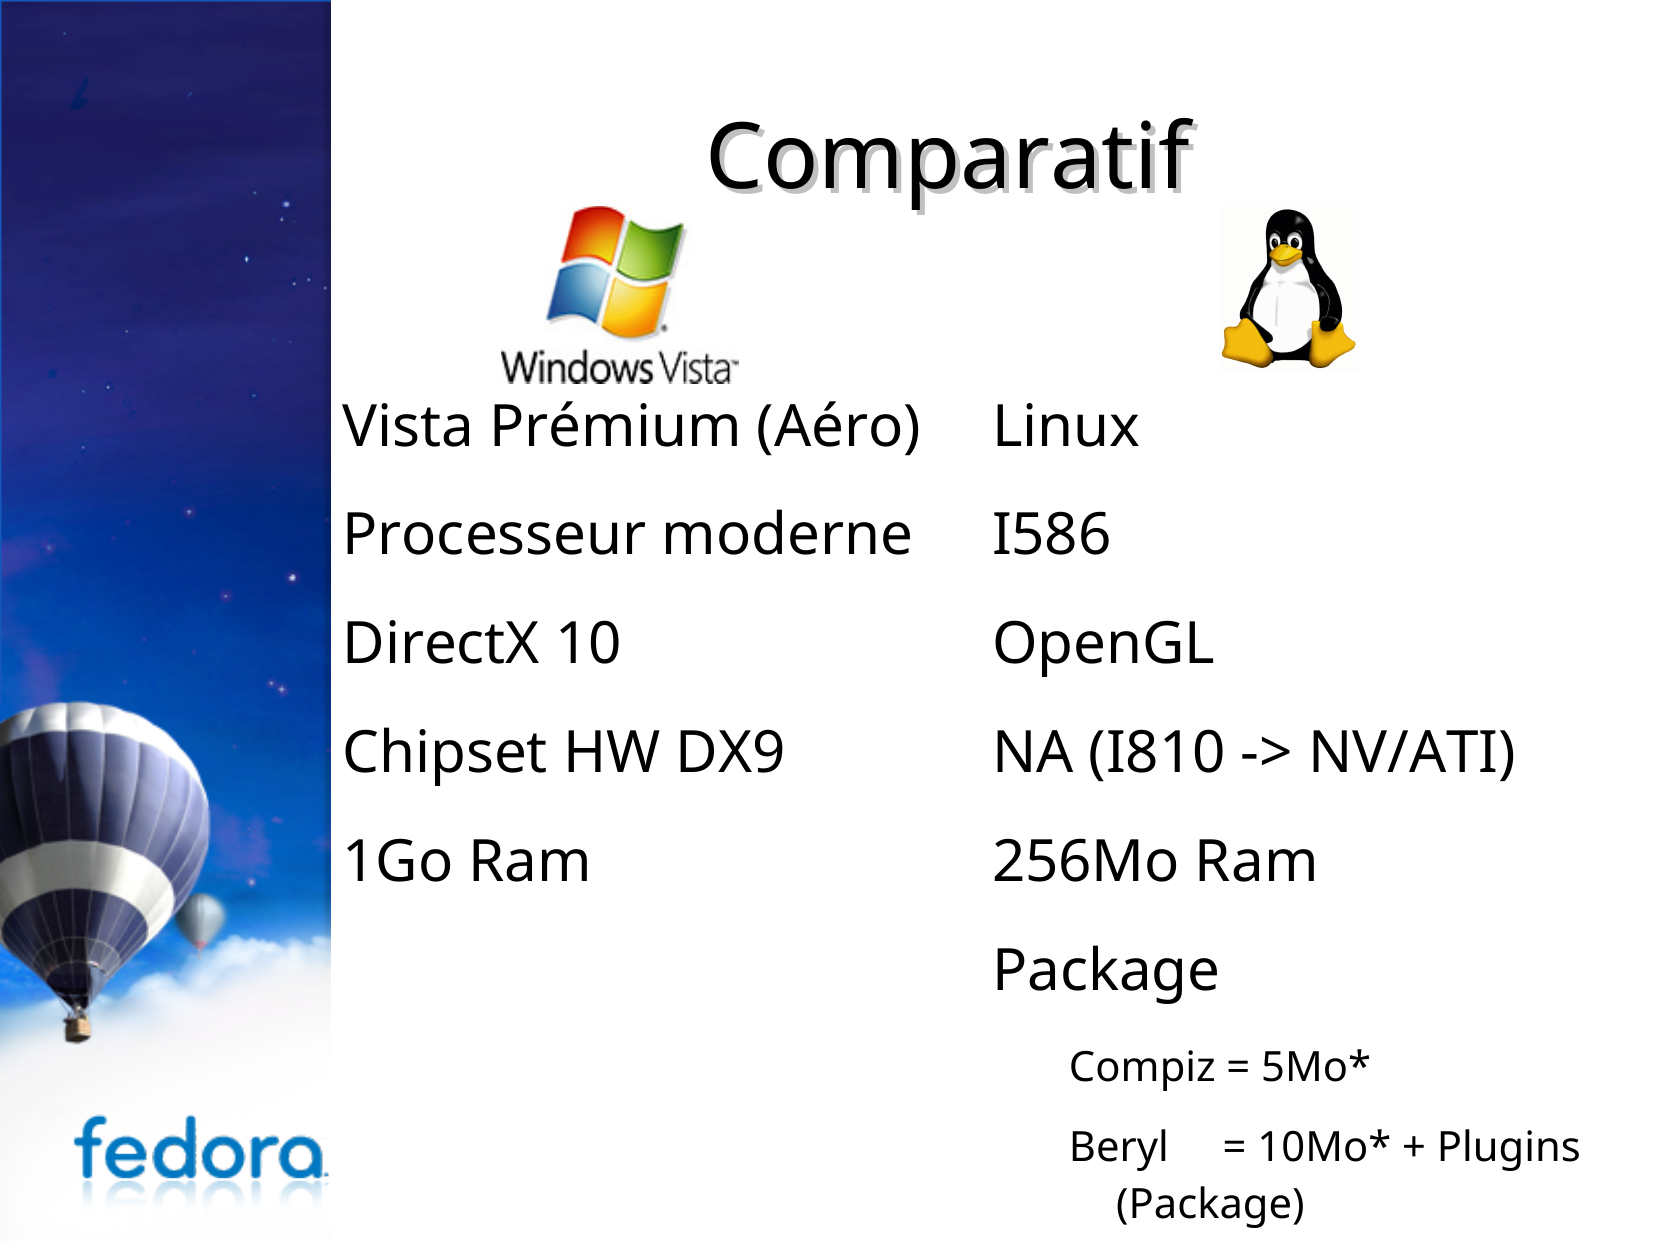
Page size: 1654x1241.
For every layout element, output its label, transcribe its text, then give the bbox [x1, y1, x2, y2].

picture [1219, 206, 1359, 373]
title Comparatif [331, 49, 1571, 257]
list Vista Prémium (Aéro) Processeur moderne DirectX 10 Chipset HW DX9 1Go Ram [331, 383, 974, 1114]
picture [501, 206, 739, 384]
list Linux I586 OpenGL NA (I810 -> NV/ATI) 256Mo Ram Package Compiz = 5Mo* Beryl = 10Mo* + Plugins (Package) [974, 383, 1642, 1160]
picture [0, 0, 331, 1241]
